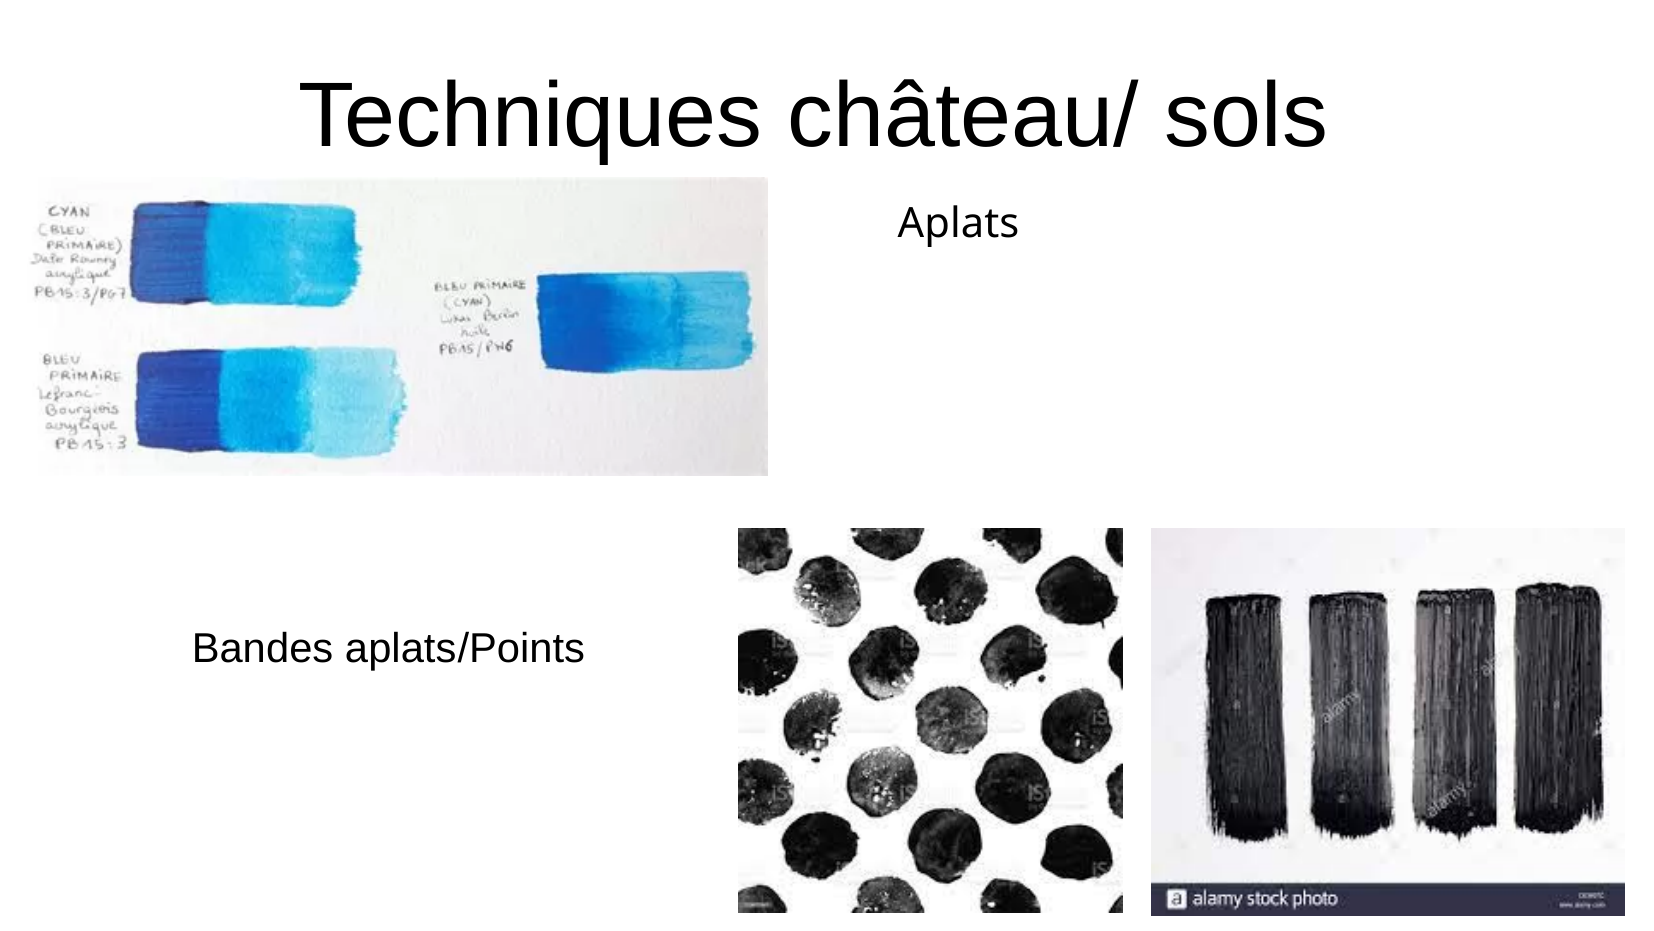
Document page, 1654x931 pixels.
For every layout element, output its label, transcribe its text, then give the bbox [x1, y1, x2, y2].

title Techniques château/ sols [82, 37, 1571, 193]
picture [1151, 528, 1625, 916]
text_box /Points [442, 617, 650, 680]
picture [738, 528, 1123, 913]
picture [27, 177, 768, 476]
list Aplats [826, 192, 1063, 266]
text_box Bandes aplats [177, 617, 442, 680]
